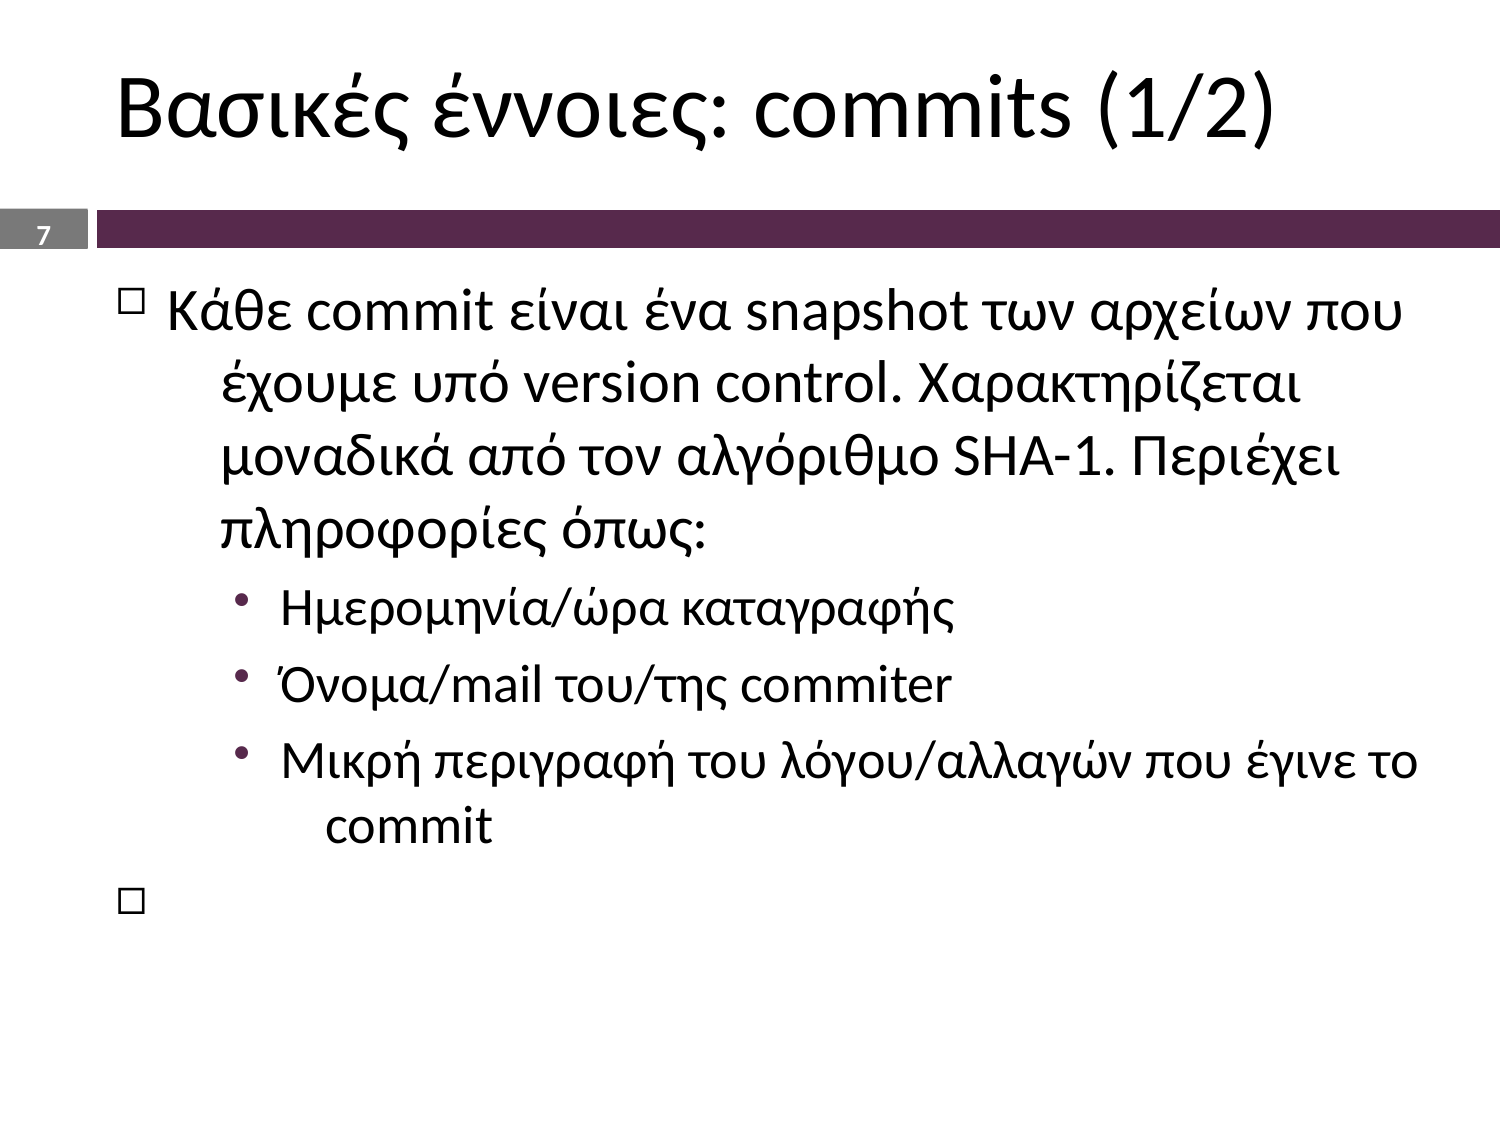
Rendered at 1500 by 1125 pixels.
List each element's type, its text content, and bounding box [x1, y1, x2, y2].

list Κάθε commit είναι ένα snapshot των αρχείων που έχουμε υπό version control. Χαρακτηρίζεται μοναδικά από τον αλγόριθμο SHA-1. Περιέχει πληροφορίες όπως: Ημερομηνία/ώρα καταγραφής Όνομα/mail του/της commiter Μικρή περιγραφή του λόγου/αλλαγών που έγινε το commit [100, 262, 1438, 1000]
title Βασικές έννοιες: commits (1/2) [100, 19, 1438, 182]
text_box [0, 208, 88, 249]
